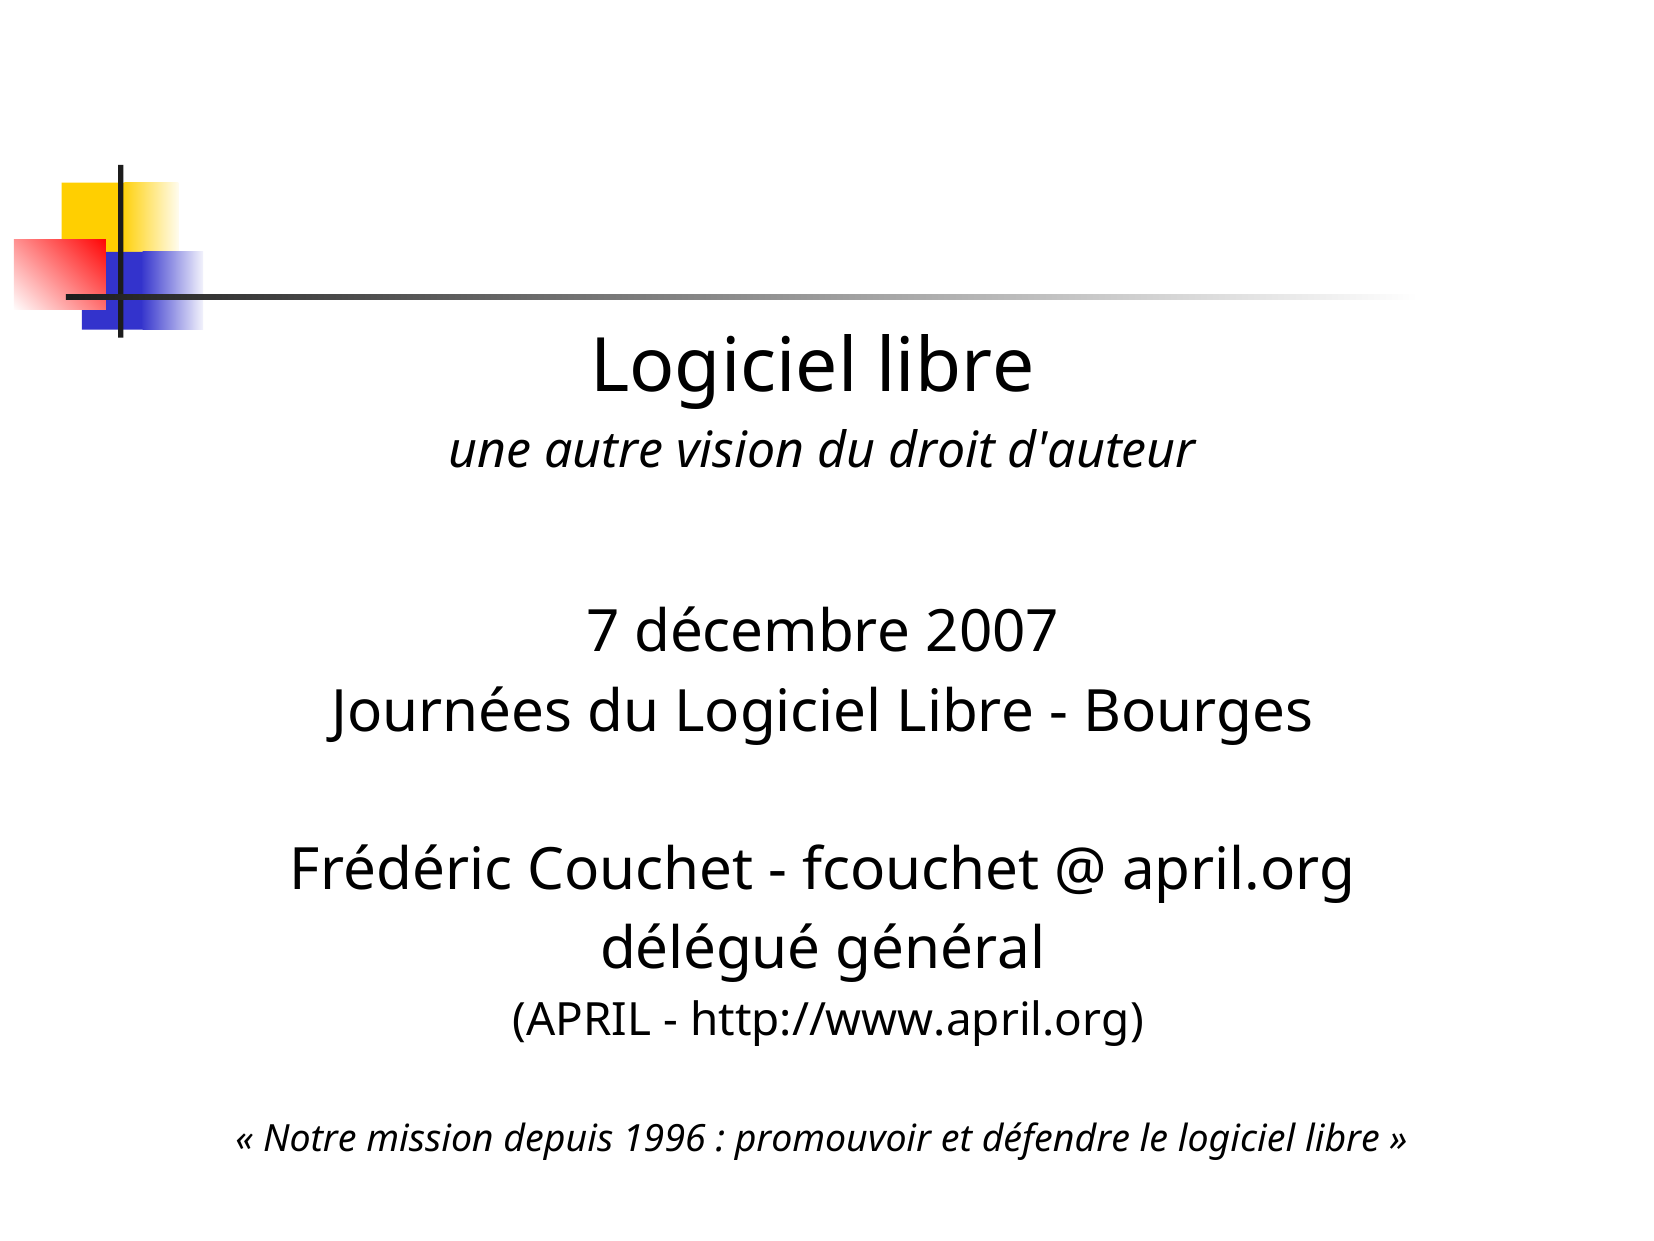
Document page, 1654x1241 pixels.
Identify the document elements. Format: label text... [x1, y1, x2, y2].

subtitle Logiciel libre une autre vision du droit d'auteur 7 décembre 2007 Journées du Logiciel Libre - Bourges Frédéric Couchet - fcouchet @ april.org délégué général (APRIL - http://www.april.org) « Notre mission depuis 1996 : promouvoir et défendre le logiciel libre » [78, 234, 1532, 1160]
